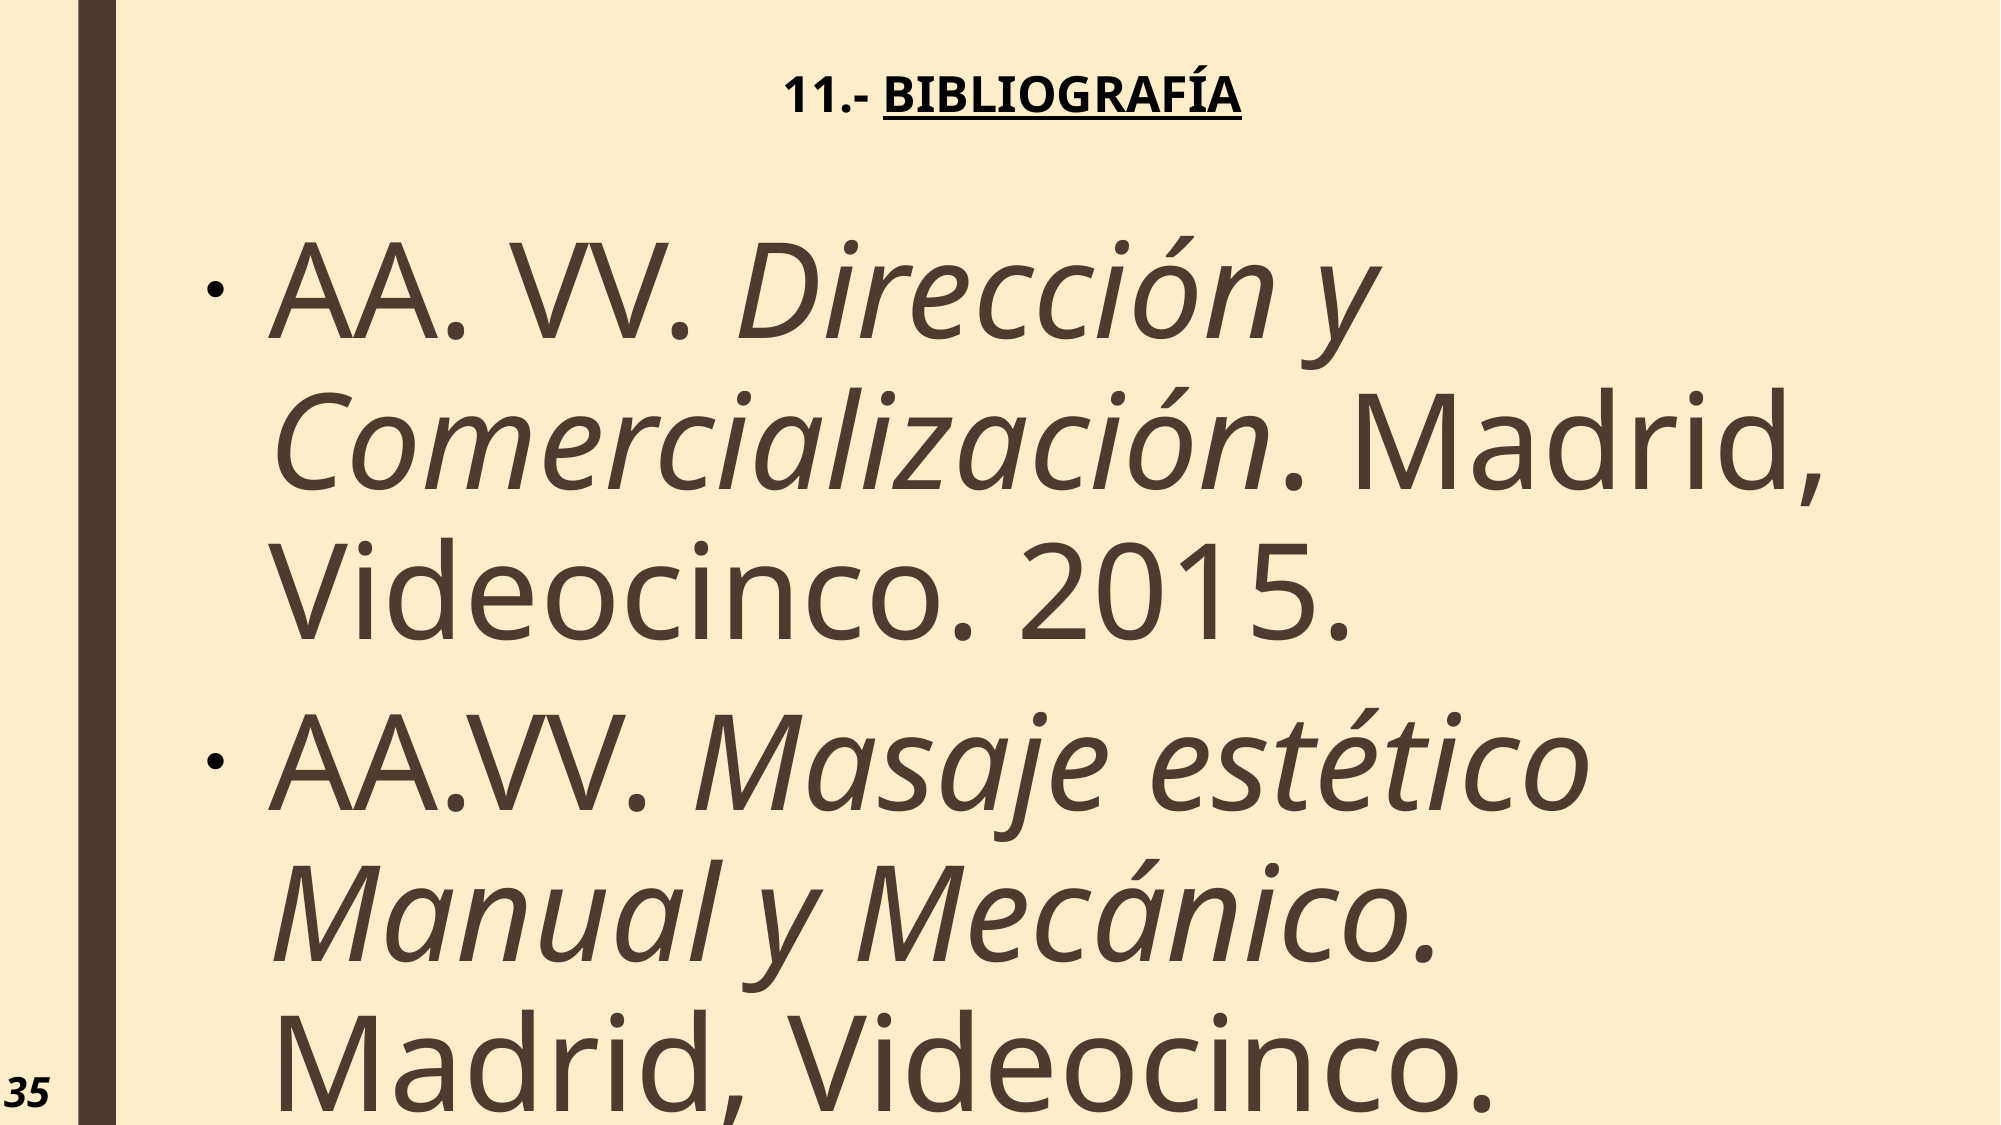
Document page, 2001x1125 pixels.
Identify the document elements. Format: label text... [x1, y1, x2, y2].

text_box 11.- BIBLIOGRAFÍA [163, 62, 1862, 138]
list AA. VV. Dirección y Comercialización. Madrid, Videocinco. 2015. AA.VV. Masaje estético Manual y Mecánico. Madrid, Videocinco. 2009. Badía, M. García, E. Marqueting y Venta en Imagen Personal. Madrid, Paraninfo. 2013. De Domingo, J. Gestión y mejora de la calidad. Ciclos Formativos. Navarra, Donostiarra. 2003. De Domingo, J. Arranz, A. Calidad y mejora continua. Salamanca, Donostiarra. 2003. Delgado, J. Promoción y Ventas de Productos y servicios en el ámbito de la imagen personal. Madrid, Videocinco. 2004. Gisbert, M: Micropigmentación – Libro de Taller. Madrid, Videocinco. 2018. Mourelle, L. Muñoz, P. Sánchez, C. Técnicas de higiene facial y corporal depilación mecánica y técnicas complementarias. Madrid, Videocinco. 2003. Mourelle, L. Diagnóstico y protocolo. 1999. Madrid, Videocinco. 1999. Pedrón, J. Depilación Mecánica y Decoloración del Vello. Madrid, Videocinco. 2014. Sanz, D. Asesoría y venta de productos y servicios para imagen personal. Madrid, Videocinco. 2008. [190, 211, 1862, 799]
slide_number 35 [0, 1058, 79, 1125]
